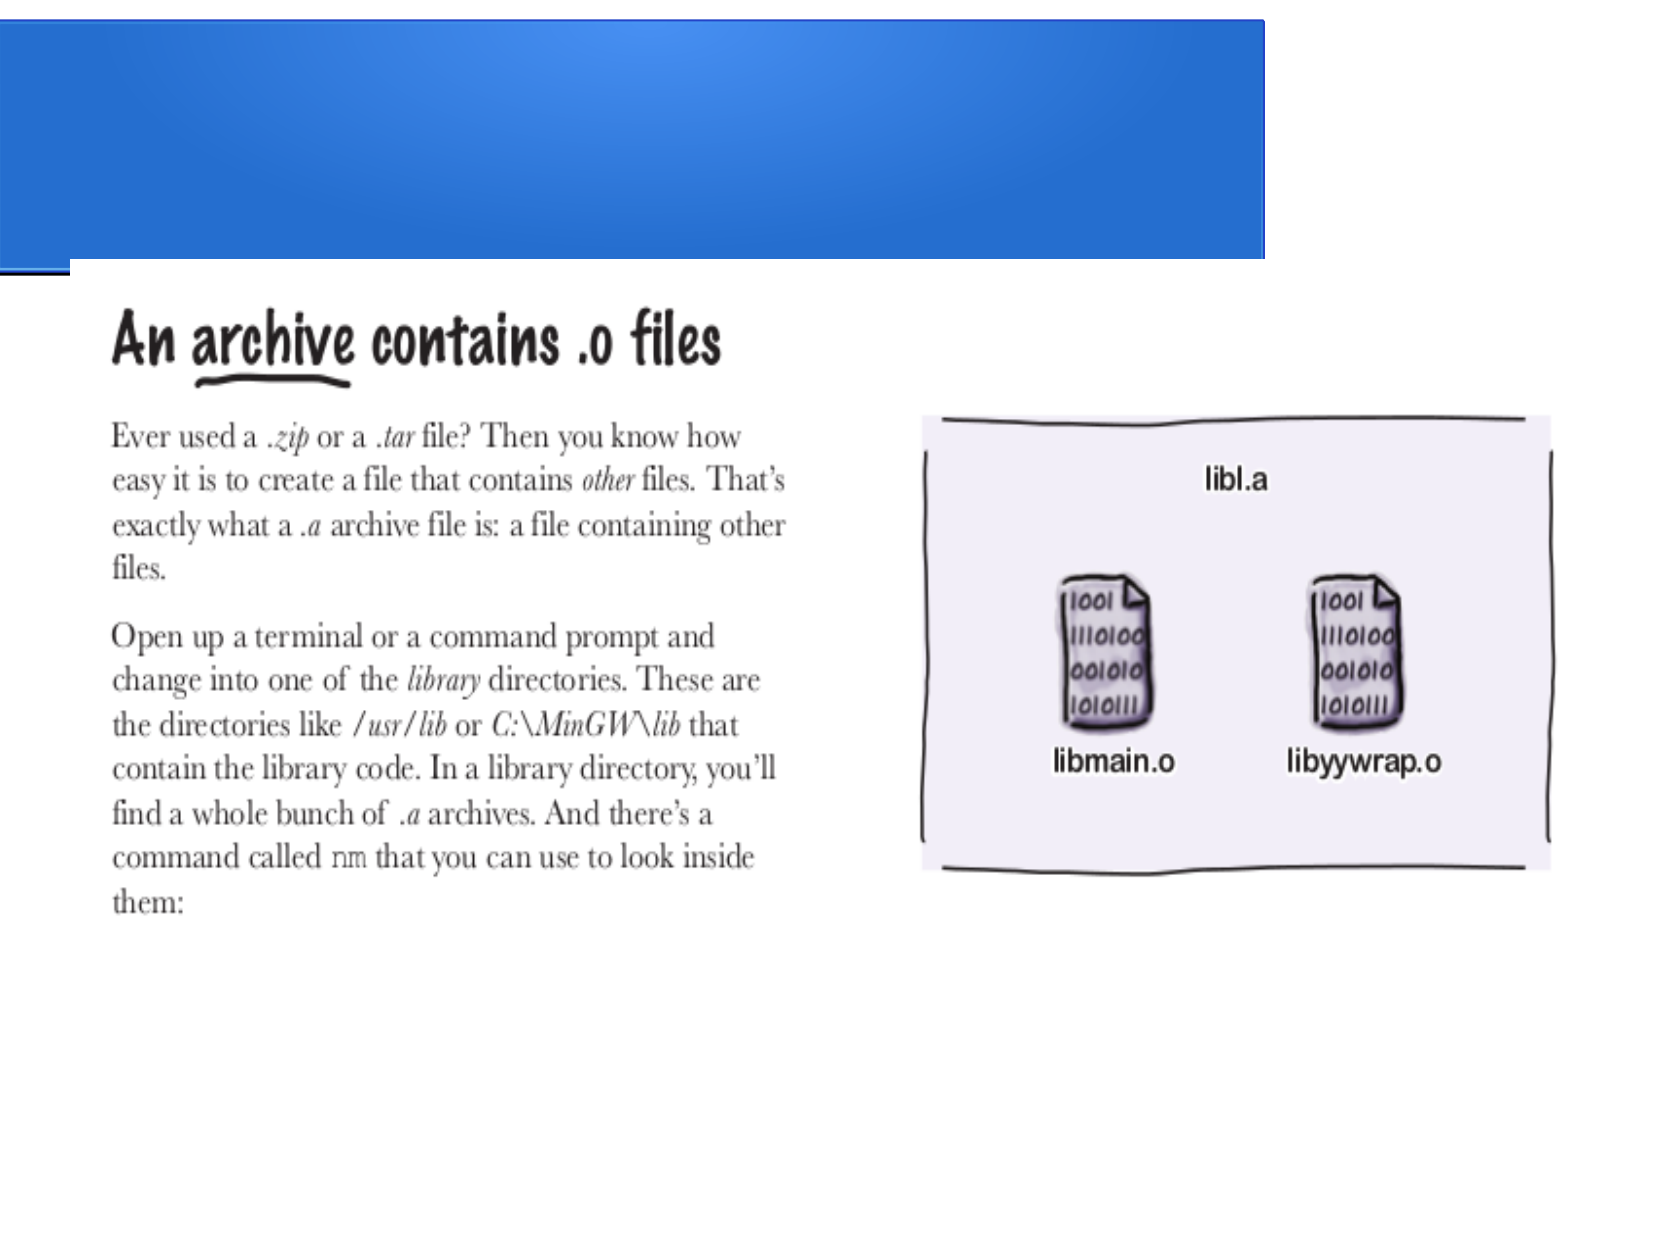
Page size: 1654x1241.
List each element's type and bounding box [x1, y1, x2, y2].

picture [70, 259, 1571, 934]
